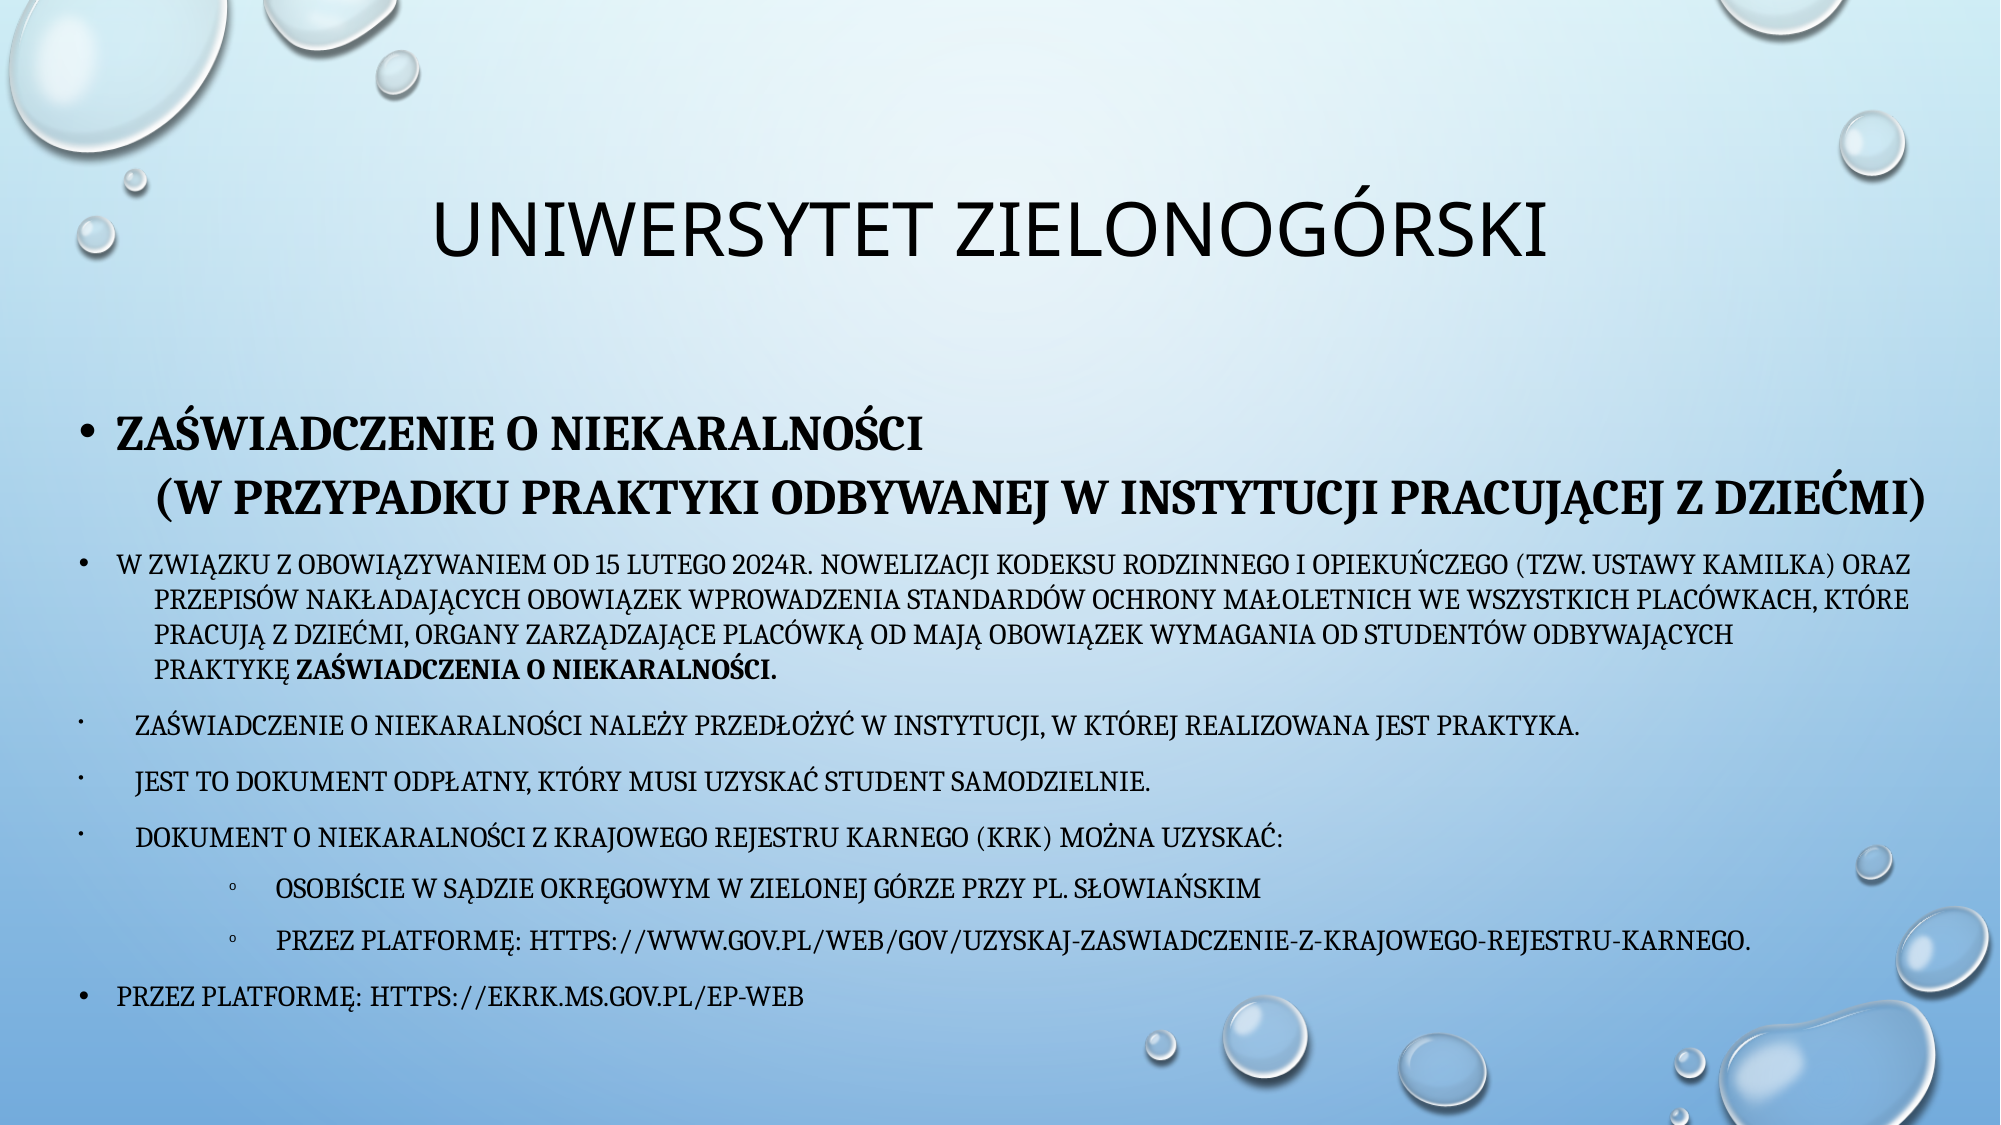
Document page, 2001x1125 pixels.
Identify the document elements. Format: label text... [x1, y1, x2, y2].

list Zaświadczenie o niekaralności (w przypadku praktyki odbywanej w instytucji pracującej z dziećmi) W związku z obowiązywaniem od 15 lutego 2024r. nowelizacji Kodeksu rodzinnego i opiekuńczego (tzw. Ustawy Kamilka) oraz przepisów nakładających obowiązek wprowadzenia standardów ochrony małoletnich we wszystkich placówkach, które pracują z dziećmi, organy zarządzające placówką od mają obowiązek wymagania od studentów odbywających praktykę zaświadczenia o niekaralności. Zaświadczenie o niekaralności należy przedłożyć w instytucji, w której realizowana jest praktyka. Jest to dokument odpłatny, który musi uzyskać student samodzielnie. Dokument o niekaralności z Krajowego Rejestru Karnego (KRK) można uzyskać: osobiście w Sądzie Okręgowym w Zielonej Górze przy pl. Słowiańskim przez platformę: https://www.gov.pl/web/gov/uzyskaj-zaswiadczenie-z-krajowego-rejestru-karnego. przez platformę: https://ekrk.ms.gov.pl/ep-web [64, 388, 1971, 1100]
title Uniwersytet zielonogórski [149, 101, 1851, 364]
